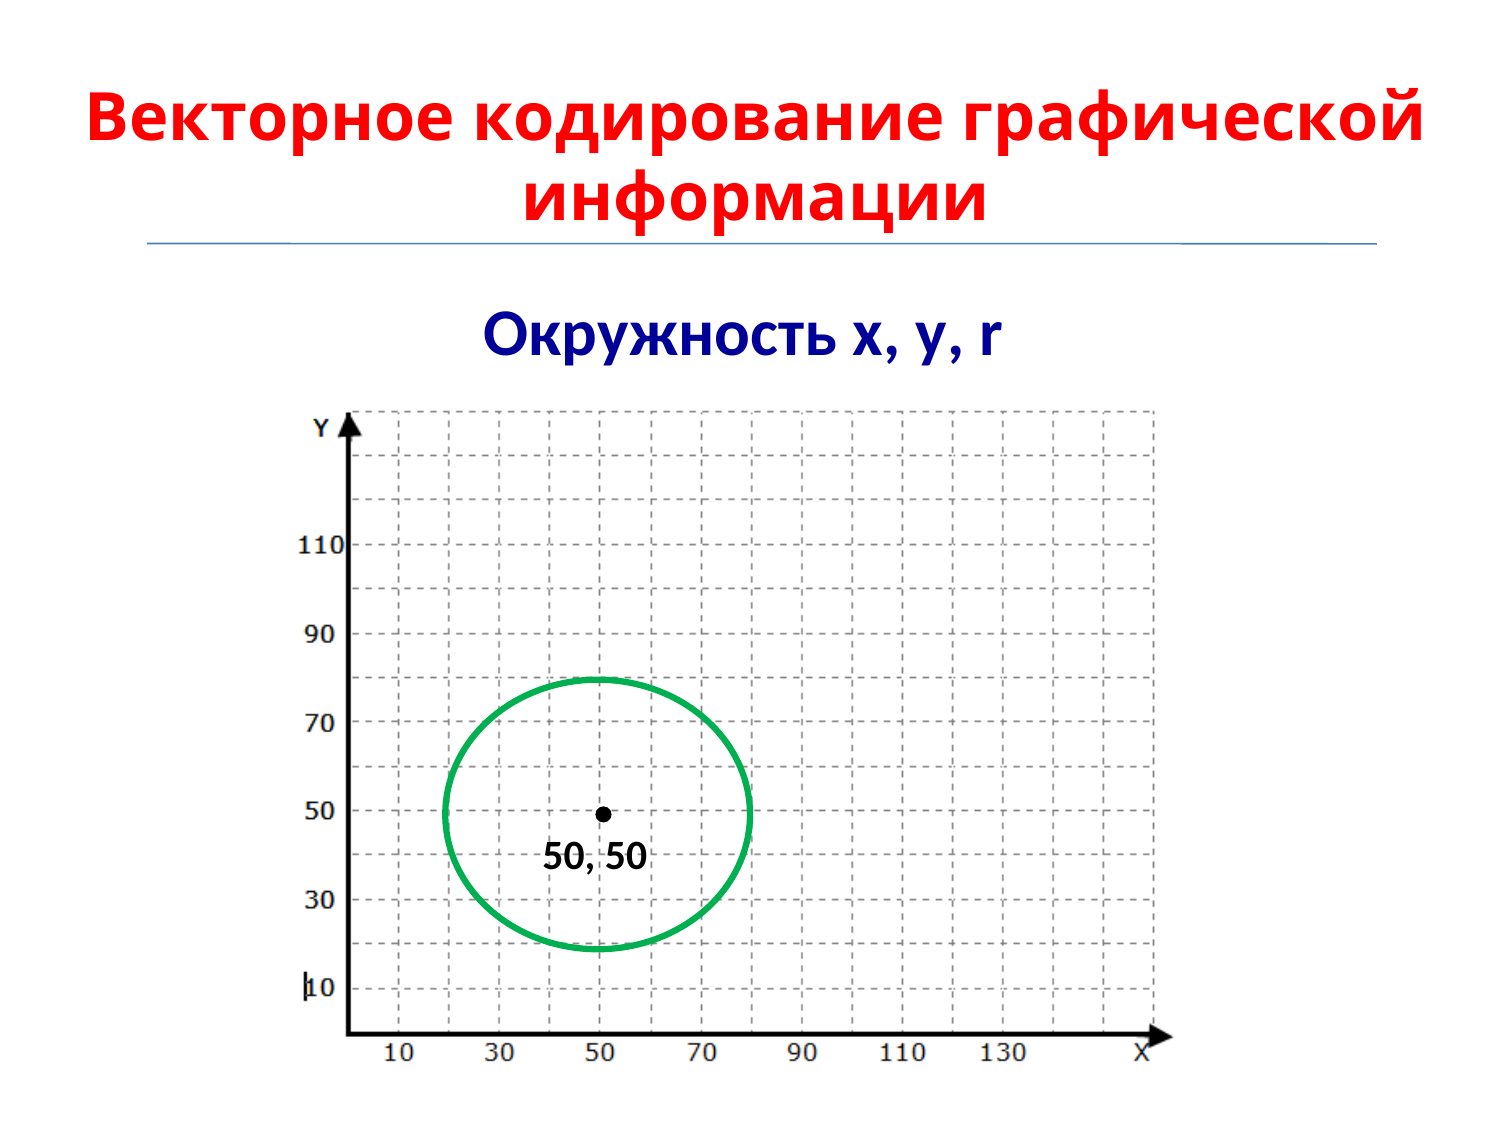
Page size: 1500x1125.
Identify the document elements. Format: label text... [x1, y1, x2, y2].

text_box [597, 808, 610, 821]
picture [285, 375, 1184, 1083]
text_box Окружность x, y, r [468, 281, 1019, 377]
text_box Векторное кодирование графической информации [64, 66, 1447, 242]
text_box 50, 50 [527, 820, 663, 886]
